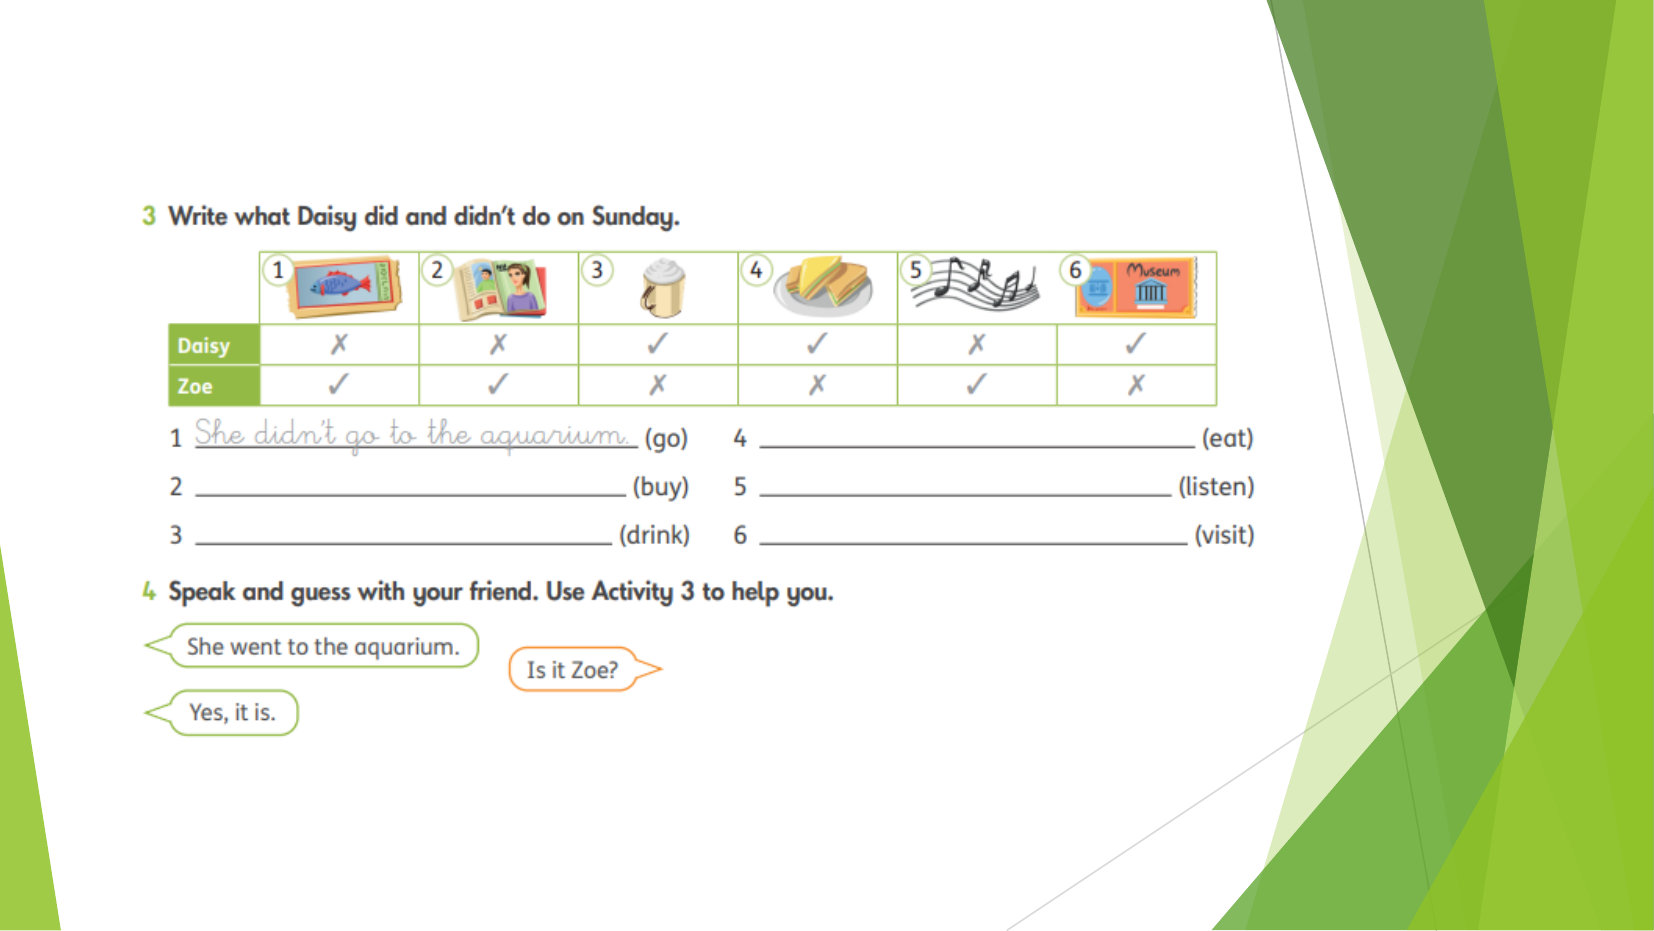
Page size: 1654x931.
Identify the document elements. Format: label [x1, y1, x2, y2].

picture [112, 186, 1285, 744]
